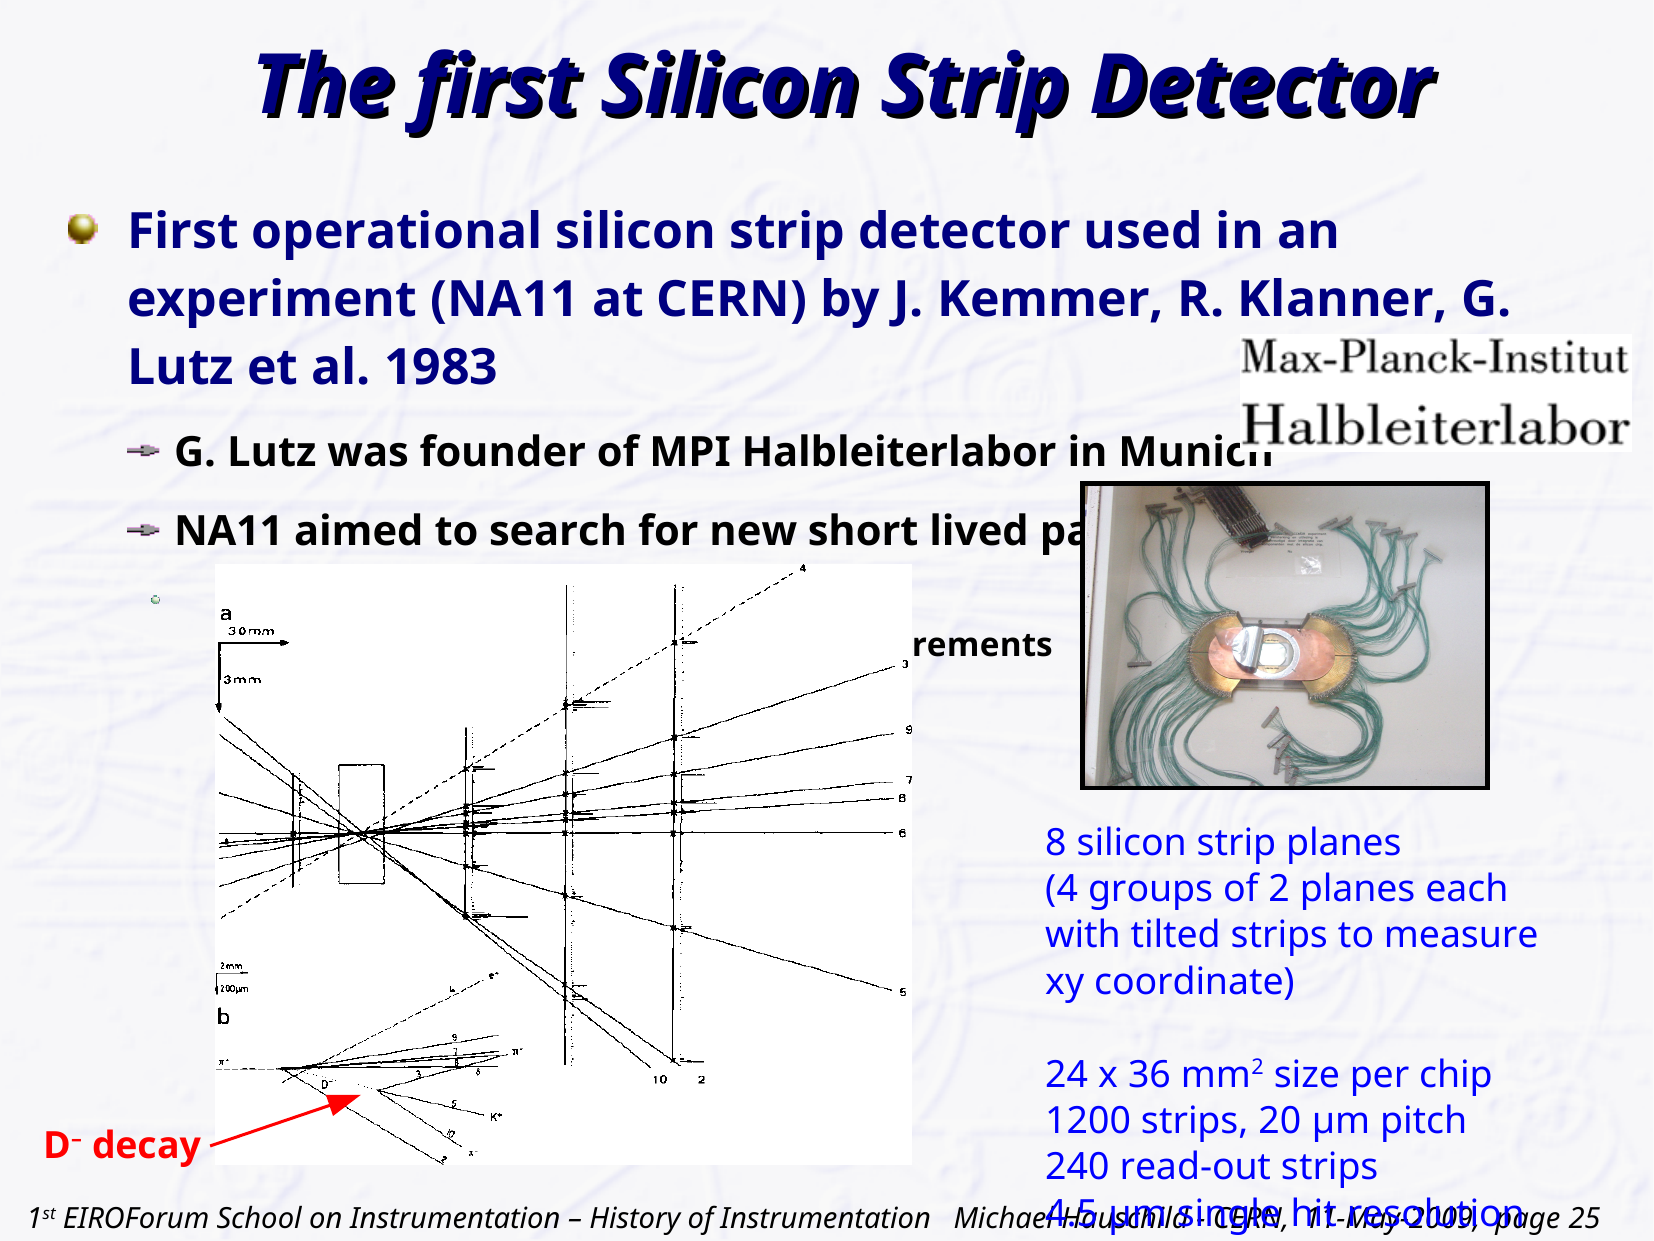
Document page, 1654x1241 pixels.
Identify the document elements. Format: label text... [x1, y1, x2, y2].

text_box D– decay [43, 1121, 200, 1166]
text_box 8 silicon strip planes (4 groups of 2 planes each with tilted strips to measure xy coordinate) 24 x 36 mm2 size per chip 1200 strips, 20 µm pitch 240 read-out strips 4.5 µm single hit resolution [1045, 817, 1500, 1177]
list First operational silicon strip detector used in an experiment (NA11 at CERN) by J. Kemmer, R. Klanner, G. Lutz et al. 1983 G. Lutz was founder of MPI Halbleiterlabor in Munich NA11 aimed to search for new short lived particles first observation of Ds many branching ratio and lifetime measurements [45, 195, 1621, 1171]
picture [0, 0, 1654, 1241]
title The first Silicon Strip Detector [75, 7, 1576, 158]
